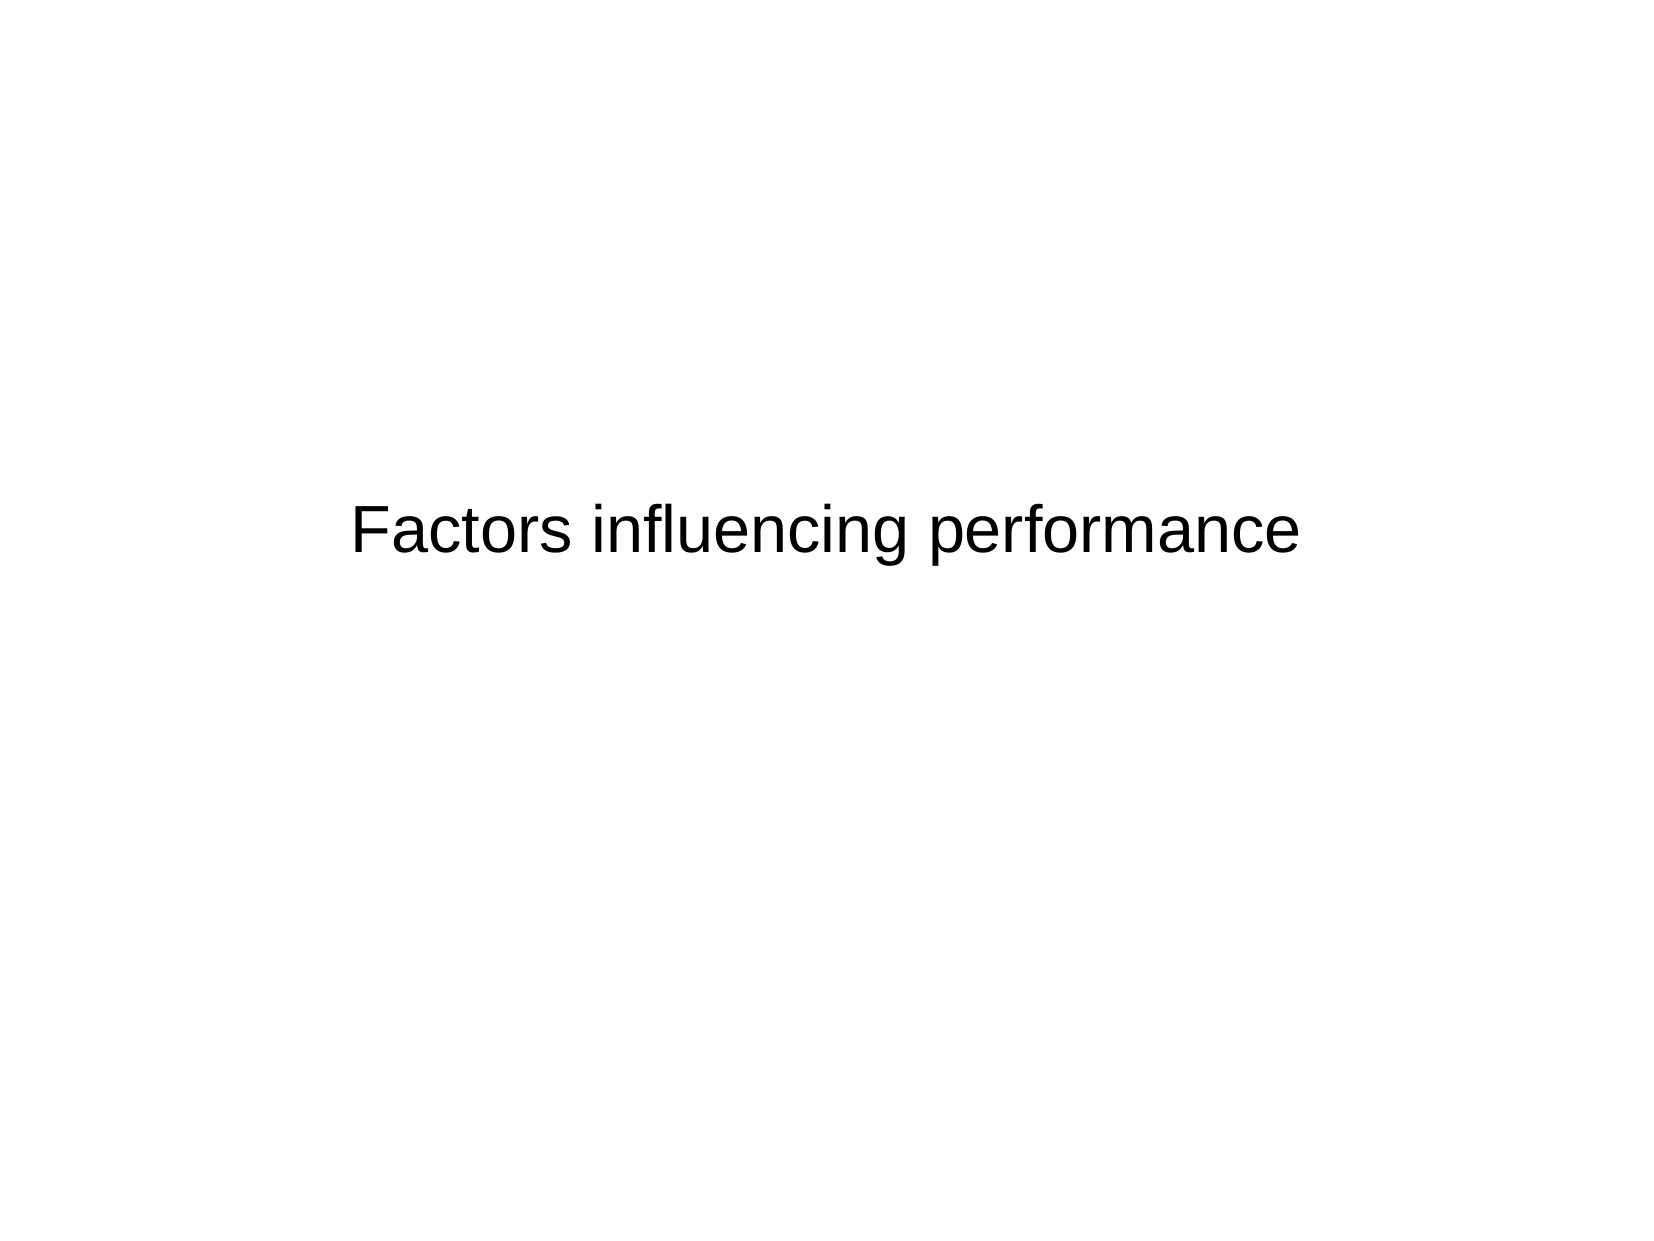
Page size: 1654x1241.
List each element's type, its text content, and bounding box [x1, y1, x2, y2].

subtitle Factors influencing performance [82, 49, 1571, 1010]
